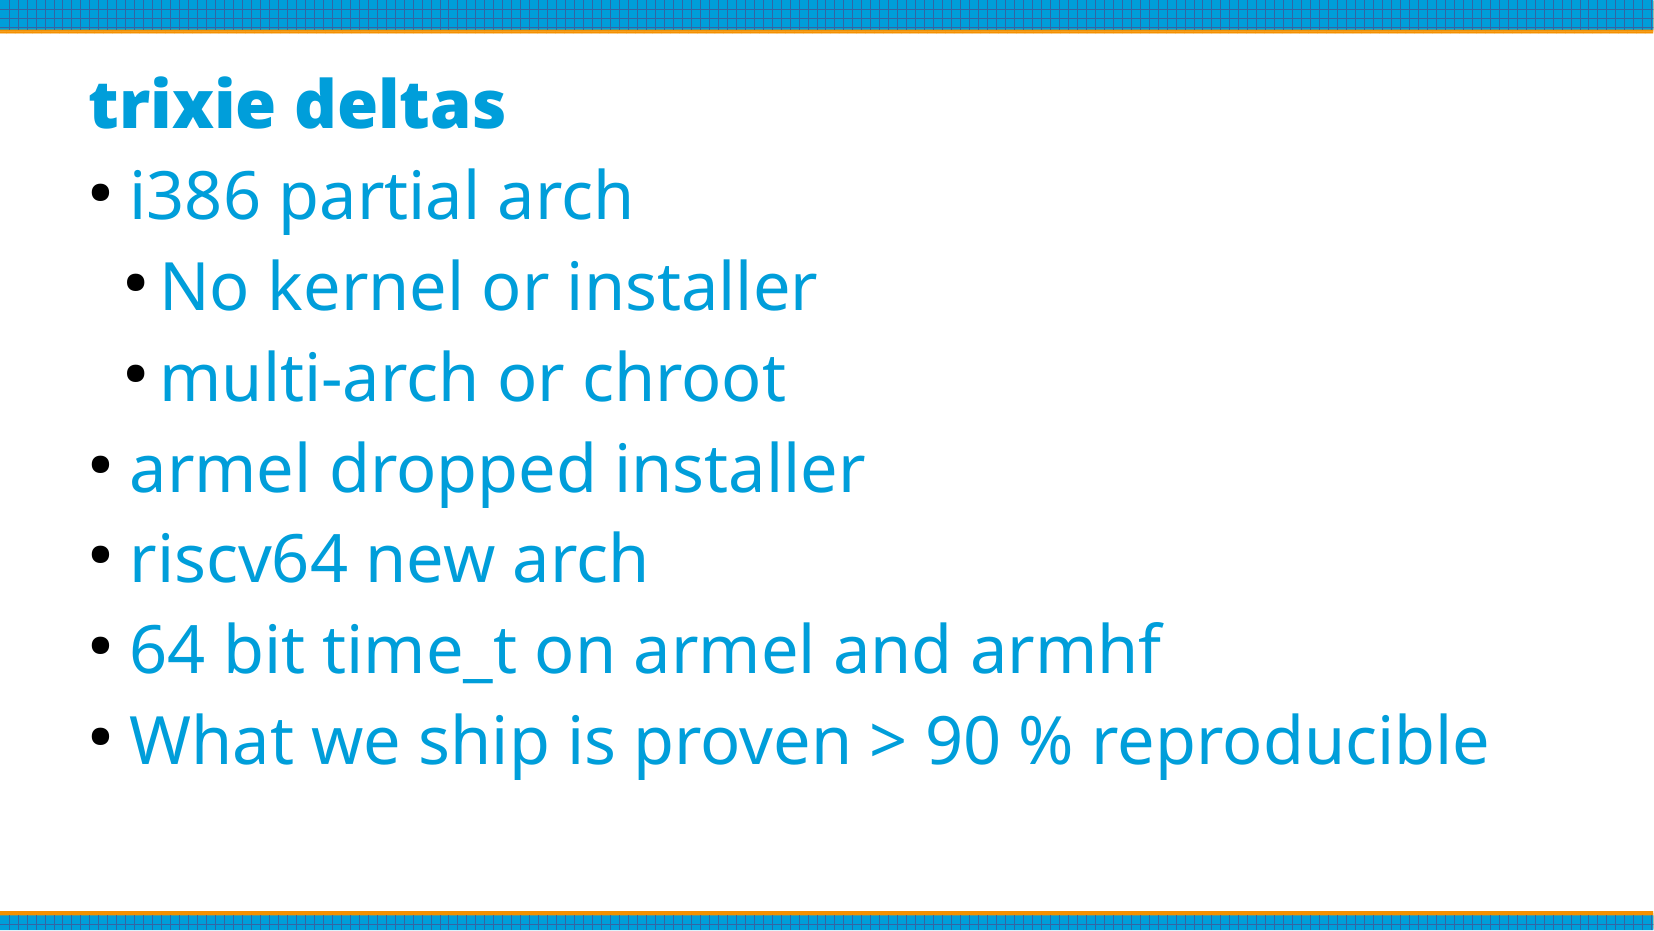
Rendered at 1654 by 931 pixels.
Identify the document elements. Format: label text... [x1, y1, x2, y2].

subtitle trixie deltas i386 partial arch No kernel or installer multi-arch or chroot armel dropped installer riscv64 new arch 64 bit time_t on armel and armhf What we ship is proven > 90 % reproducible [88, 44, 1565, 798]
